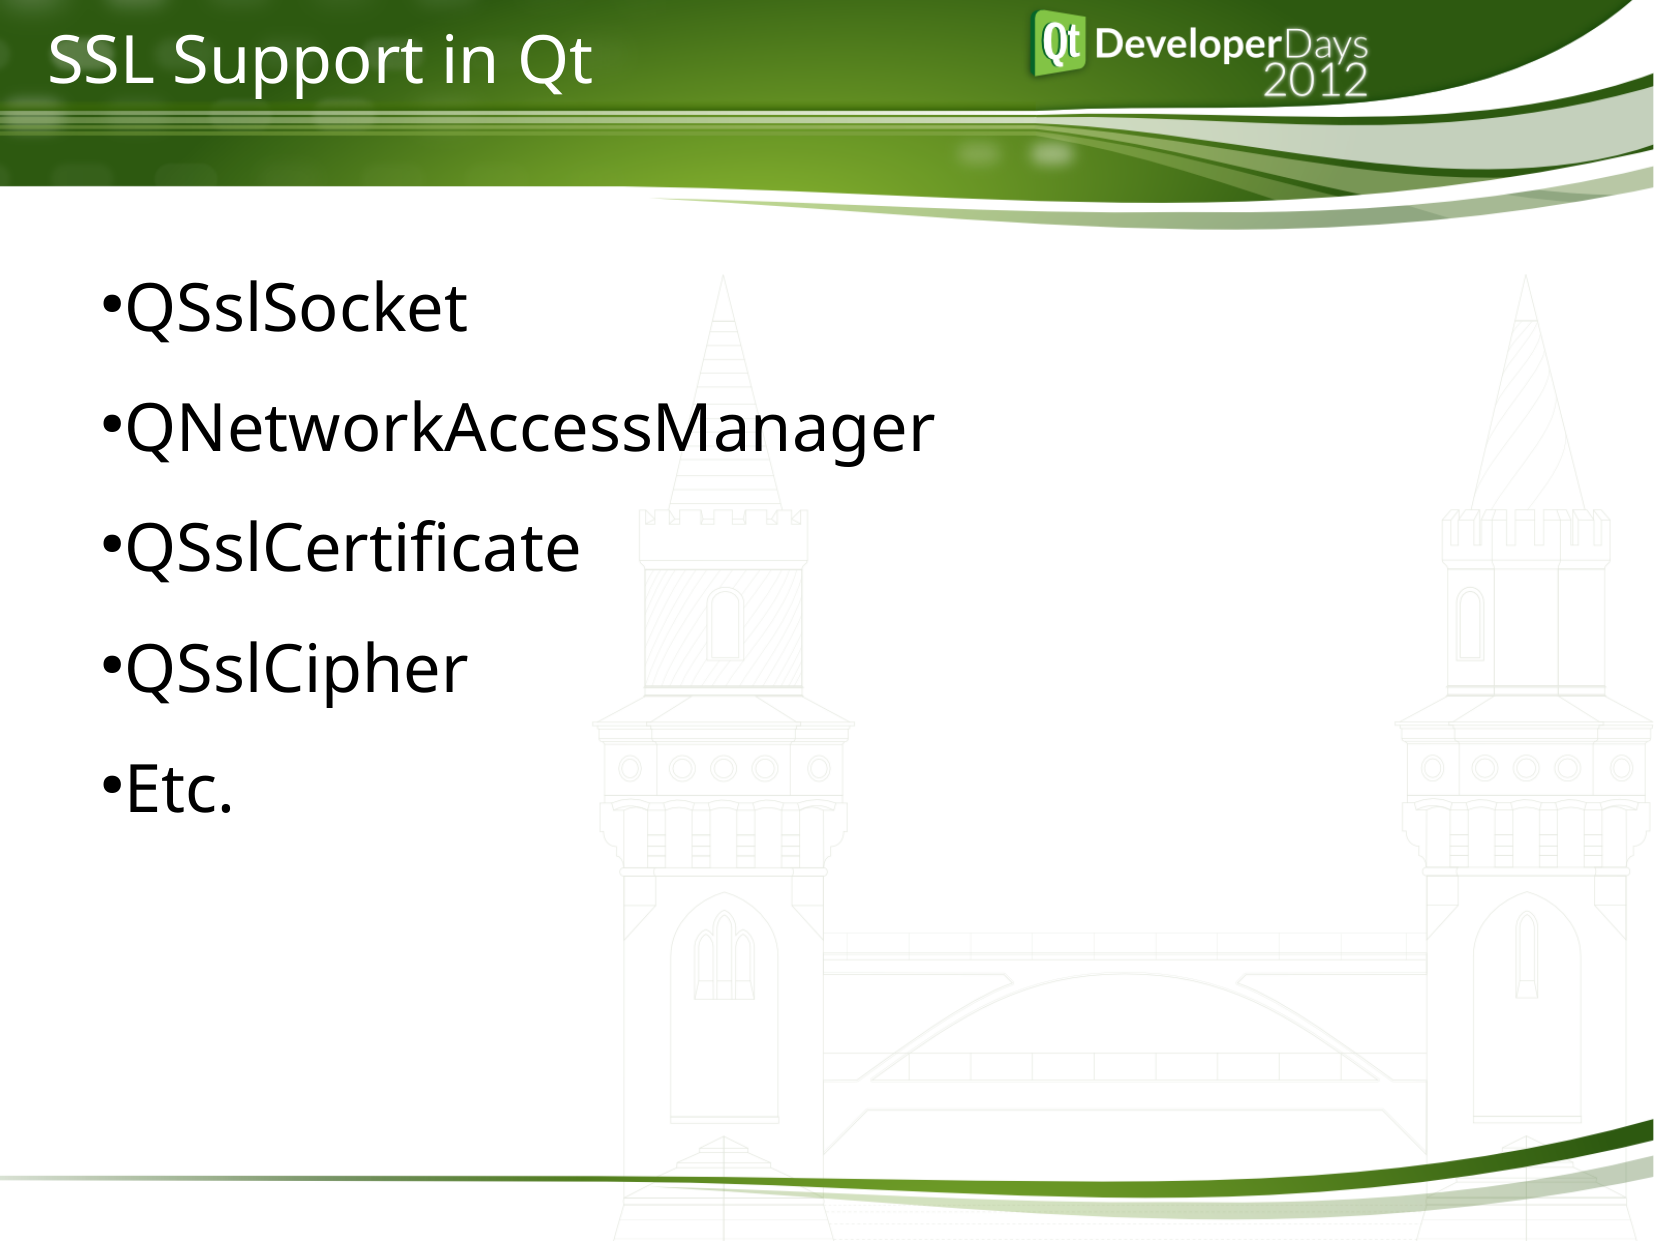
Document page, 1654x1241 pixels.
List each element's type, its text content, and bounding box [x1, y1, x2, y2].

title SSL Support in Qt [47, 11, 1028, 178]
list QSslSocket QNetworkAccessManager QSslCertificate QSslCipher Etc. [82, 259, 1538, 1079]
picture [0, 0, 1654, 1241]
